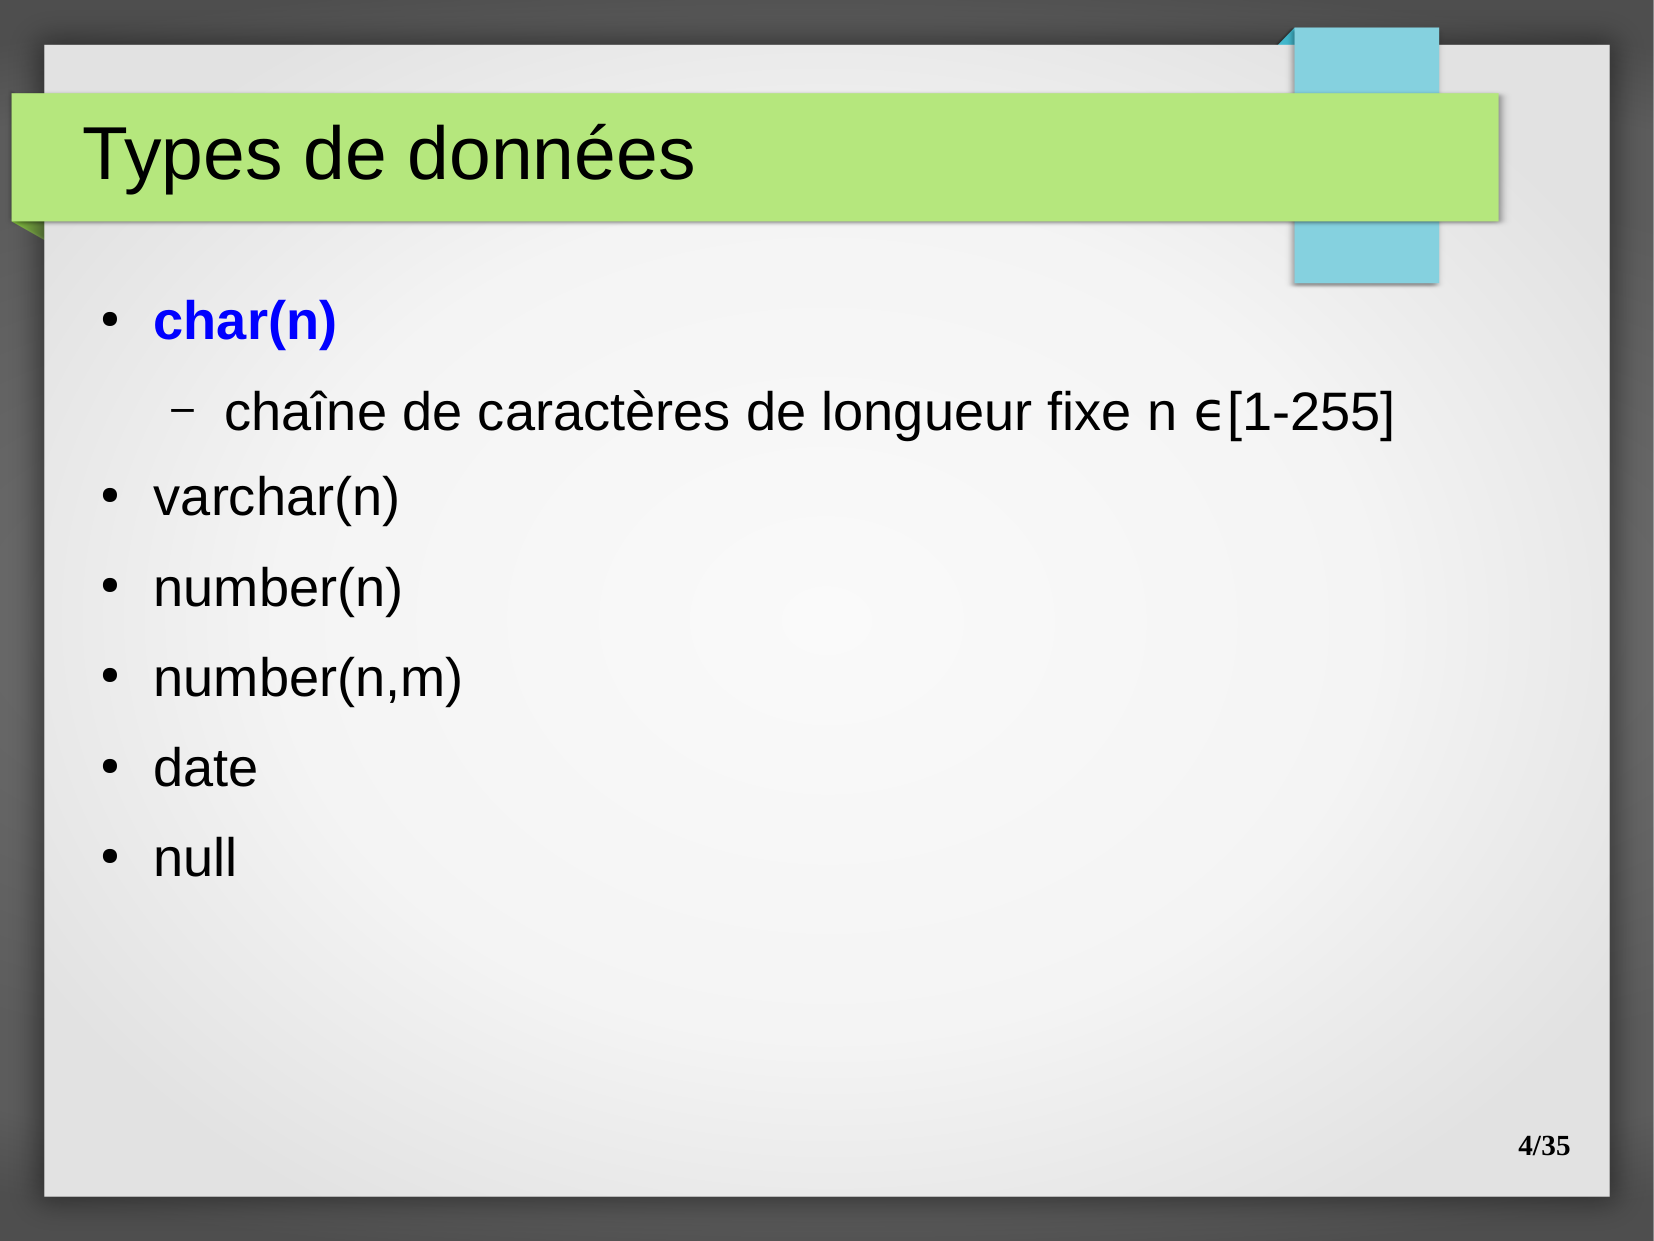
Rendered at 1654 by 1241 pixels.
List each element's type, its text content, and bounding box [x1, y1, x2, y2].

title Types de données [82, 94, 1264, 213]
list char(n) chaîne de caractères de longueur fixe n ϵ[1-255] varchar(n) number(n) number(n,m) date null [82, 290, 1571, 1109]
picture [0, 0, 1654, 1241]
